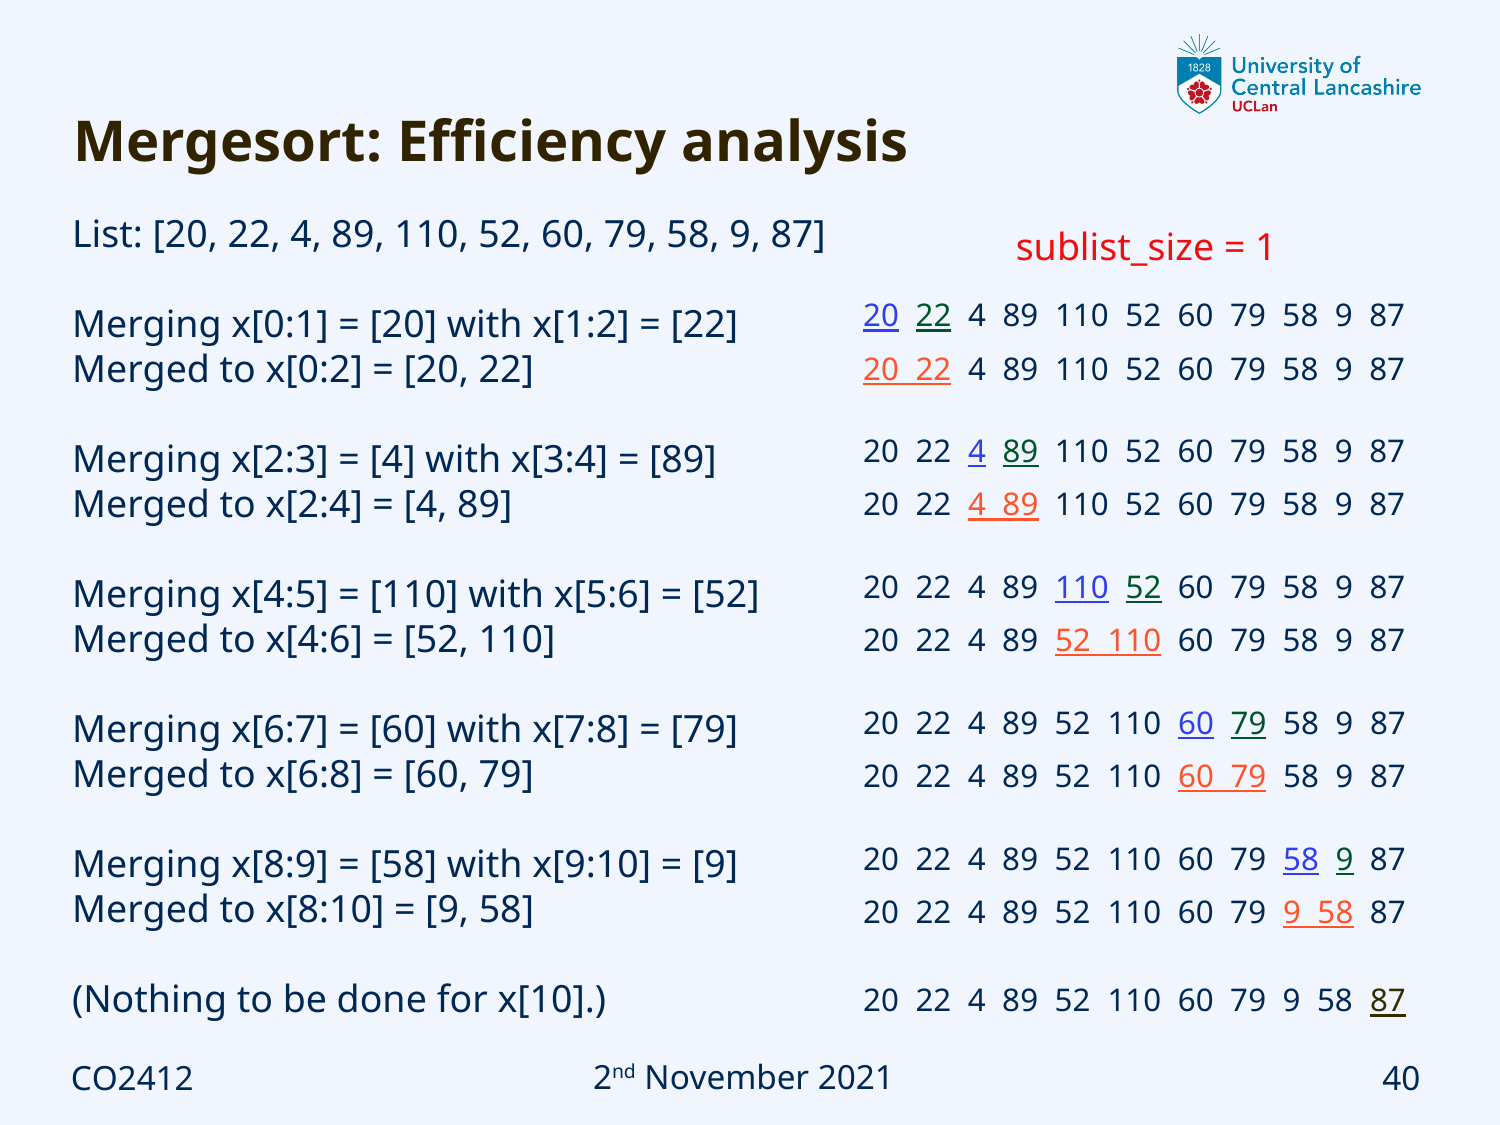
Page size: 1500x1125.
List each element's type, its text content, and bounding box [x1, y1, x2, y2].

text_box 20 22 4 89 110 52 60 79 58 9 87 [848, 341, 1447, 394]
text_box sublist_size = 1 [998, 215, 1295, 276]
text_box 20 22 4 89 110 52 60 79 58 9 87 [848, 288, 1447, 341]
text_box 20 22 4 89 110 52 60 79 58 9 87 [848, 477, 1447, 530]
text_box 20 22 4 89 110 52 60 79 58 9 87 [848, 423, 1447, 477]
text_box 20 22 4 89 110 52 60 79 58 9 87 [848, 559, 1447, 612]
text_box 20 22 4 89 52 110 60 79 58 9 87 [848, 748, 1447, 802]
text_box 20 22 4 89 52 110 60 79 58 9 87 [848, 612, 1447, 666]
text_box List: [20, 22, 4, 89, 110, 52, 60, 79, 58, 9, 87] Merging x[0:1] = [20] with x[1:2] = [22] Merged to x[0:2] = [20, 22] Merging x[2:3] = [4] with x[3:4] = [89] Merged to x[2:4] = [4, 89] Merging x[4:5] = [110] with x[5:6] = [52] Merged to x[4:6] = [52, 110] Merging x[6:7] = [60] with x[7:8] = [79] Merged to x[6:8] = [60, 79] Merging x[8:9] = [58] with x[9:10] = [9] Merged to x[8:10] = [9, 58] (Nothing to be done for x[10].) [57, 202, 1038, 1028]
picture [1177, 34, 1421, 93]
title Mergesort: Efficiency analysis [58, 93, 1475, 186]
text_box 20 22 4 89 52 110 60 79 9 58 87 [848, 973, 1447, 1026]
text_box 20 22 4 89 52 110 60 79 58 9 87 [848, 831, 1447, 884]
text_box 20 22 4 89 52 110 60 79 58 9 87 [848, 695, 1447, 748]
text_box 20 22 4 89 52 110 60 79 9 58 87 [848, 884, 1447, 937]
